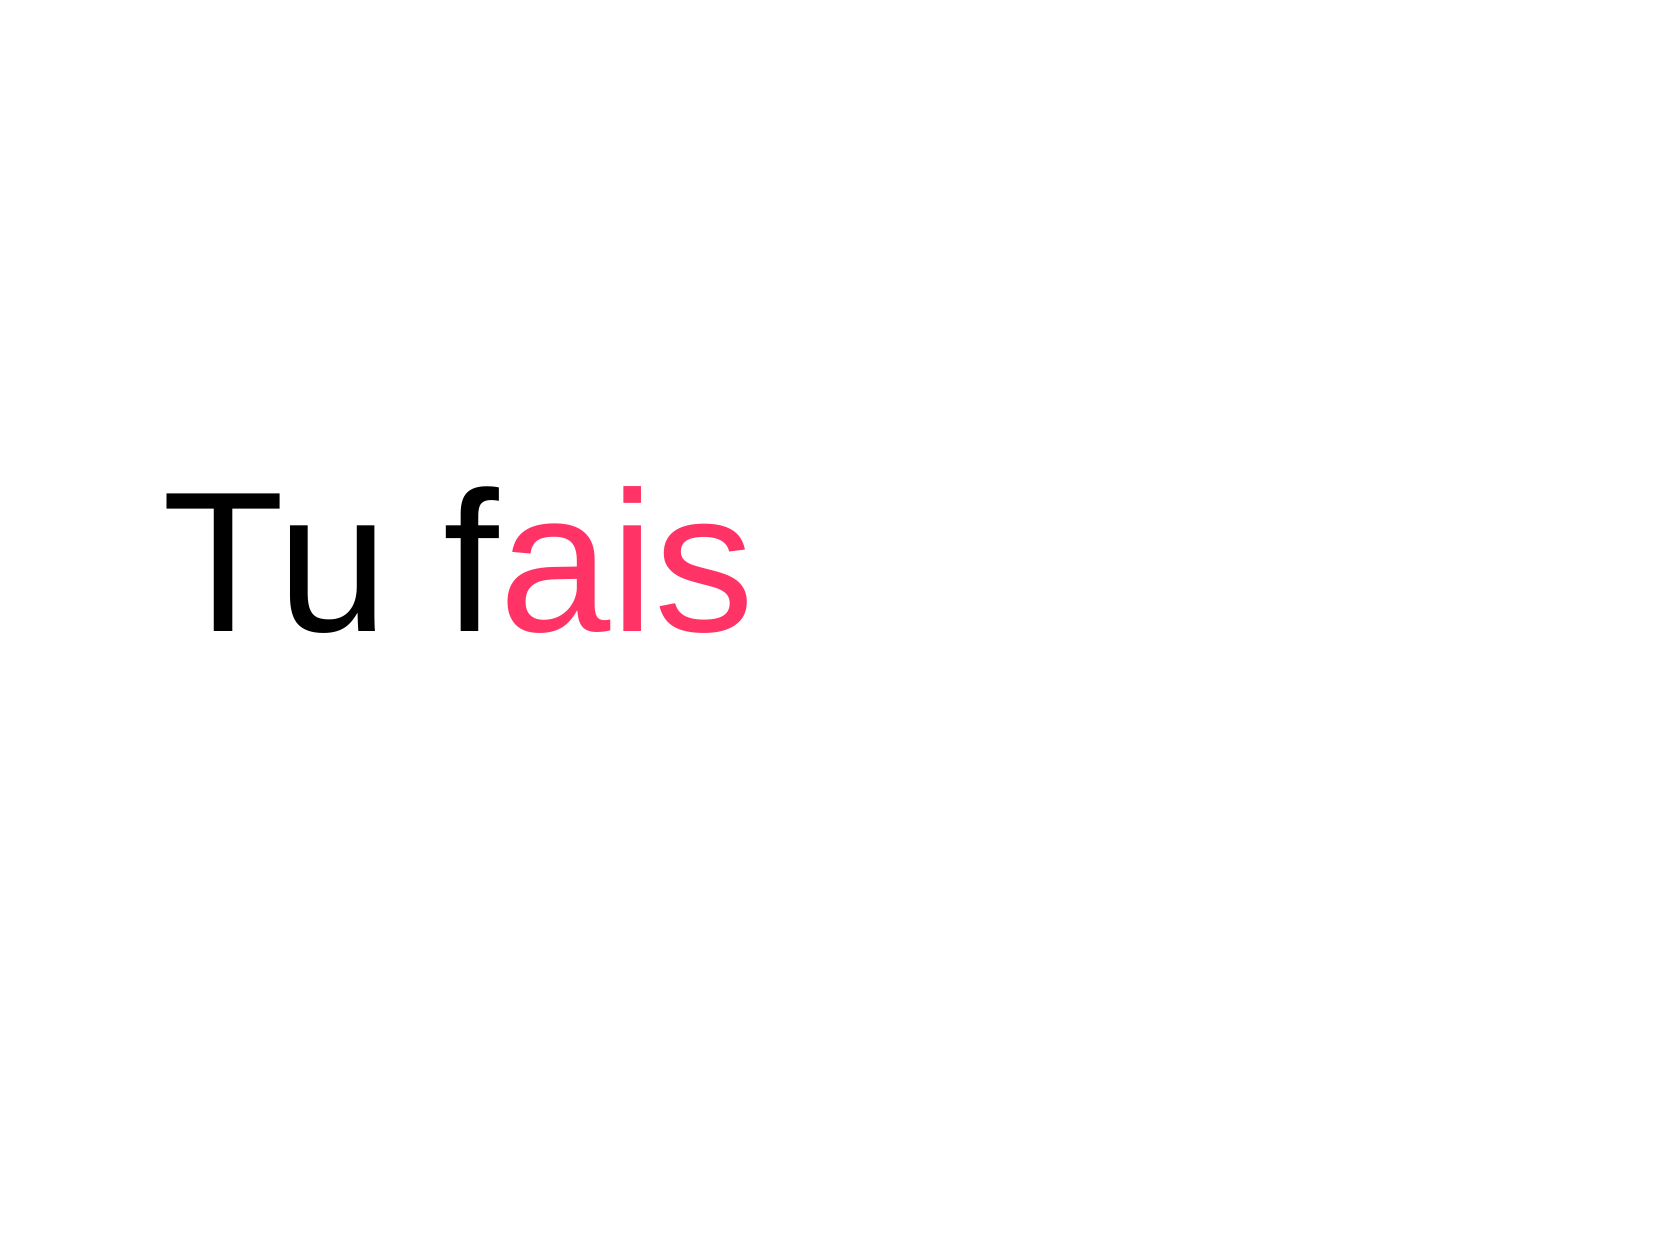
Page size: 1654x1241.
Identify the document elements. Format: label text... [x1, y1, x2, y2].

text_box Tu fais [147, 442, 1418, 682]
